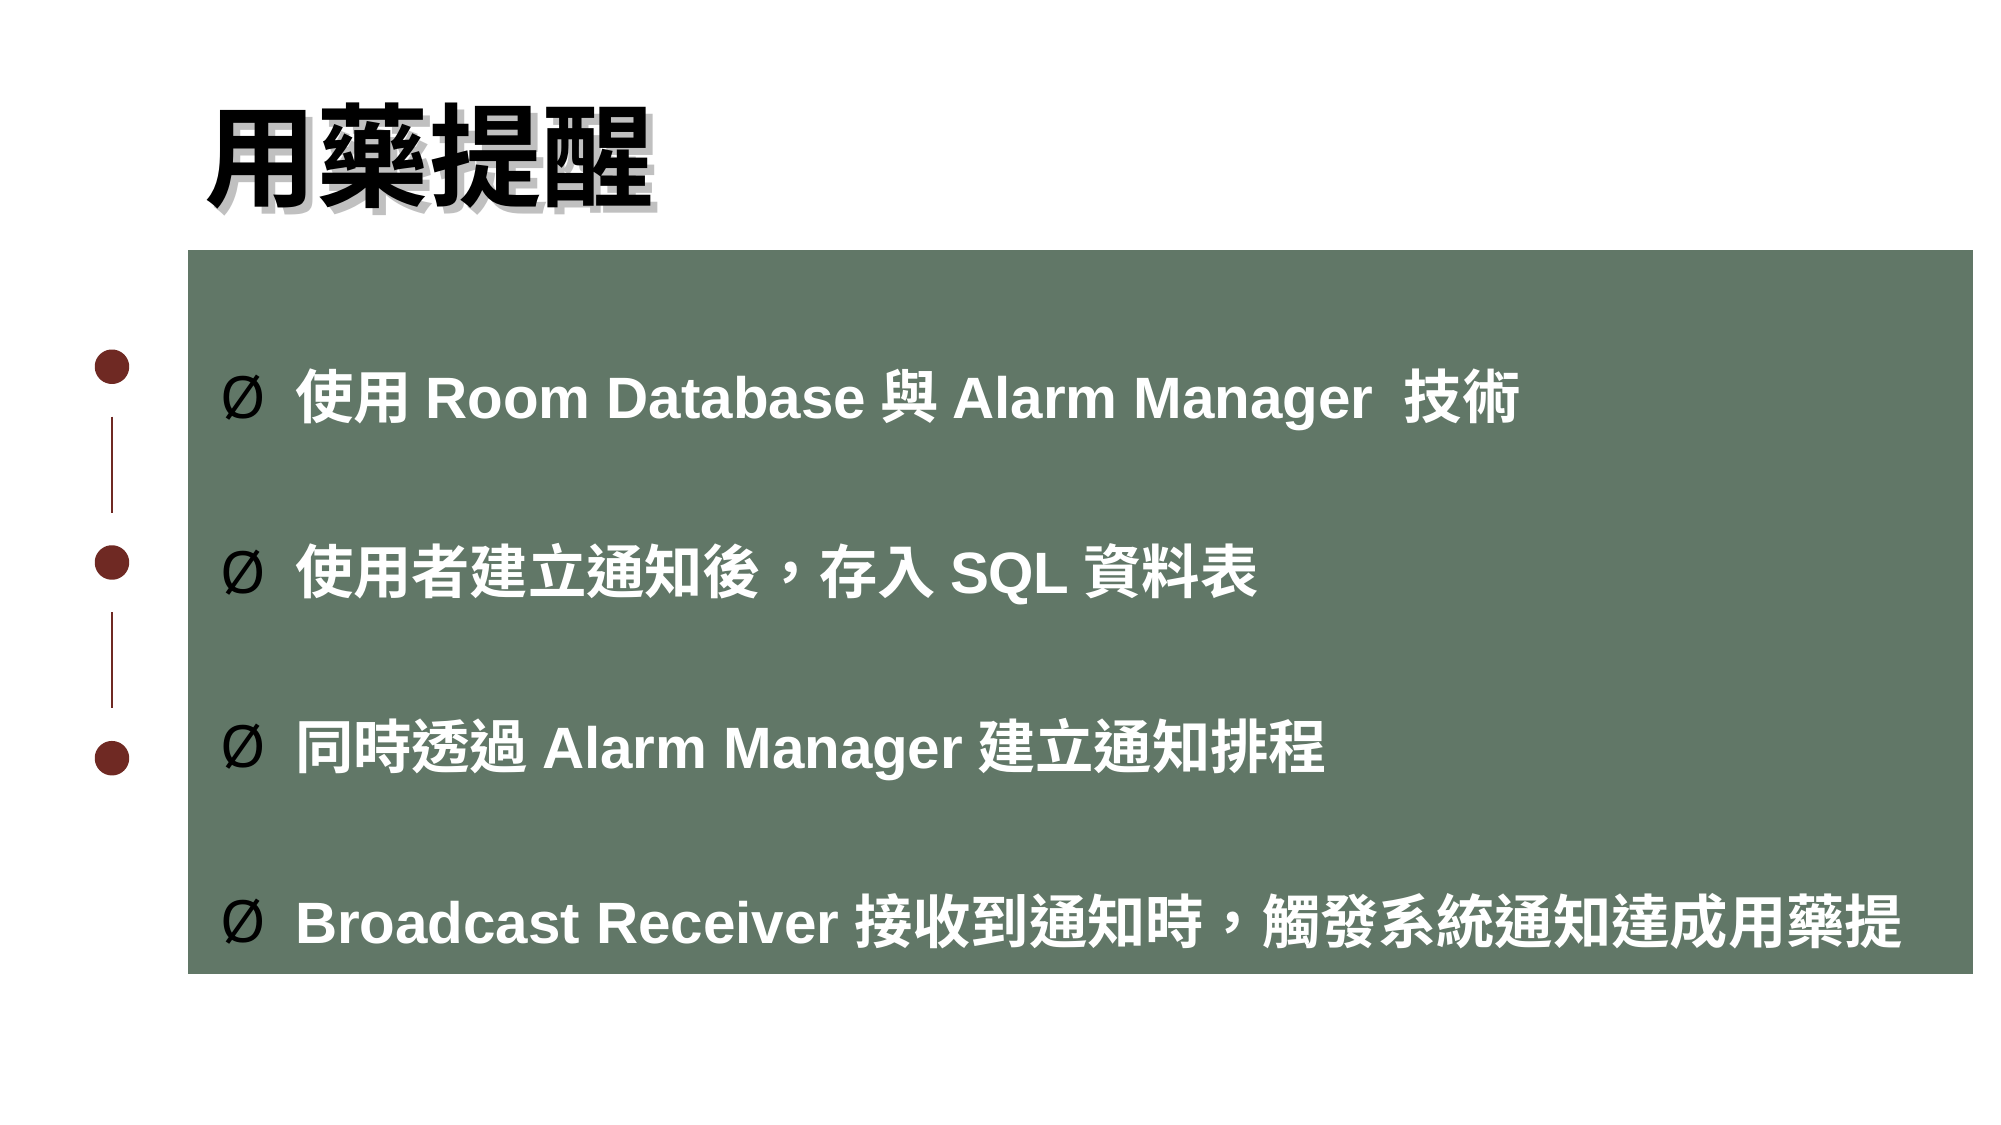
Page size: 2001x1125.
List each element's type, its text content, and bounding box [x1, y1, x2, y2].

text_box [95, 350, 129, 383]
text_box [189, 251, 1972, 973]
text_box 用藥提醒 [189, 78, 814, 231]
text_box 使用Room Database與Alarm Manager 技術 使用者建立通知後，存入SQL資料表 同時透過Alarm Manager建立通知排程 Broadcast Receiver接收到通知時，觸發系統通知達成用藥提醒 [206, 248, 1973, 970]
text_box [95, 742, 129, 775]
text_box [95, 546, 129, 579]
